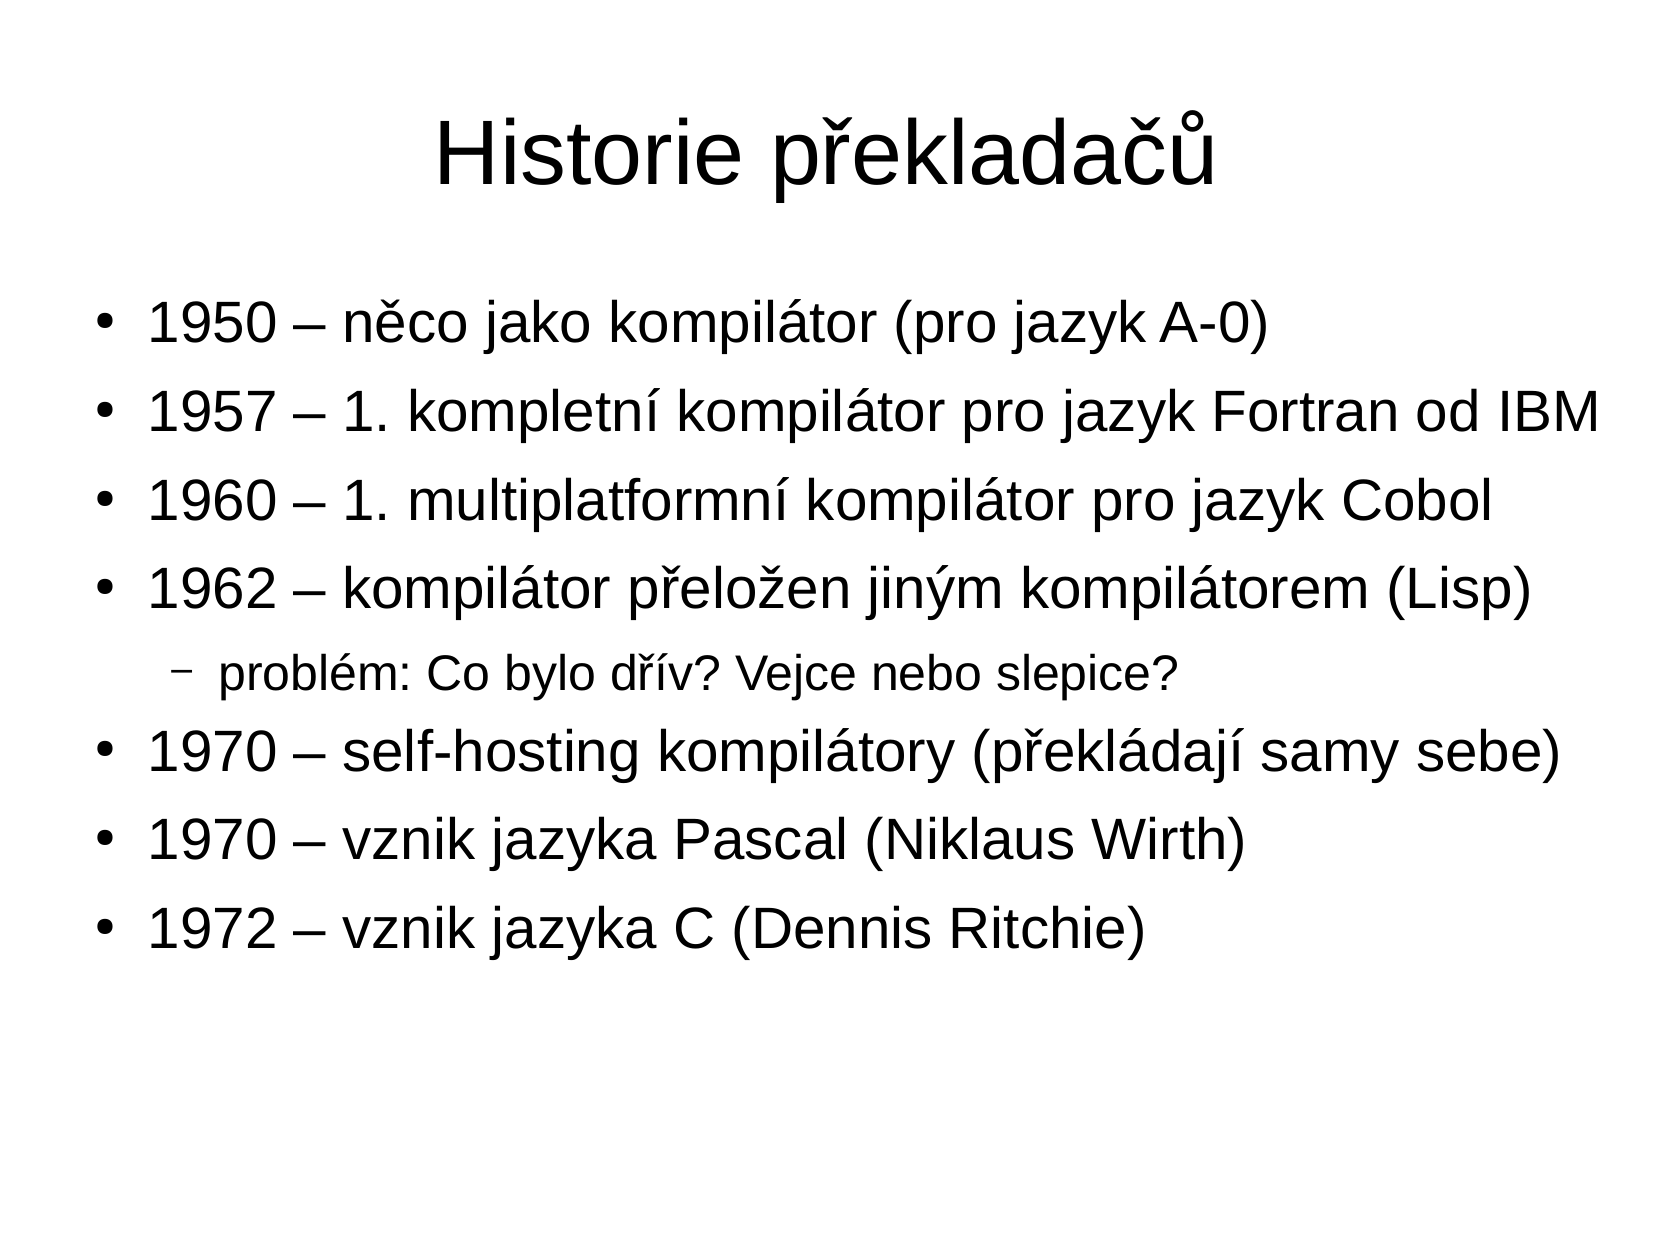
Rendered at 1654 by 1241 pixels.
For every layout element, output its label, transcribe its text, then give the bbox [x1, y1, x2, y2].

list 1950 – něco jako kompilátor (pro jazyk A-0) 1957 – 1. kompletní kompilátor pro jazyk Fortran od IBM 1960 – 1. multiplatformní kompilátor pro jazyk Cobol 1962 – kompilátor přeložen jiným kompilátorem (Lisp) problém: Co bylo dřív? Vejce nebo slepice? 1970 – self-hosting kompilátory (překládají samy sebe) 1970 – vznik jazyka Pascal (Niklaus Wirth) 1972 – vznik jazyka C (Dennis Ritchie) [5, 290, 1654, 1109]
title Historie překladačů [82, 49, 1571, 257]
